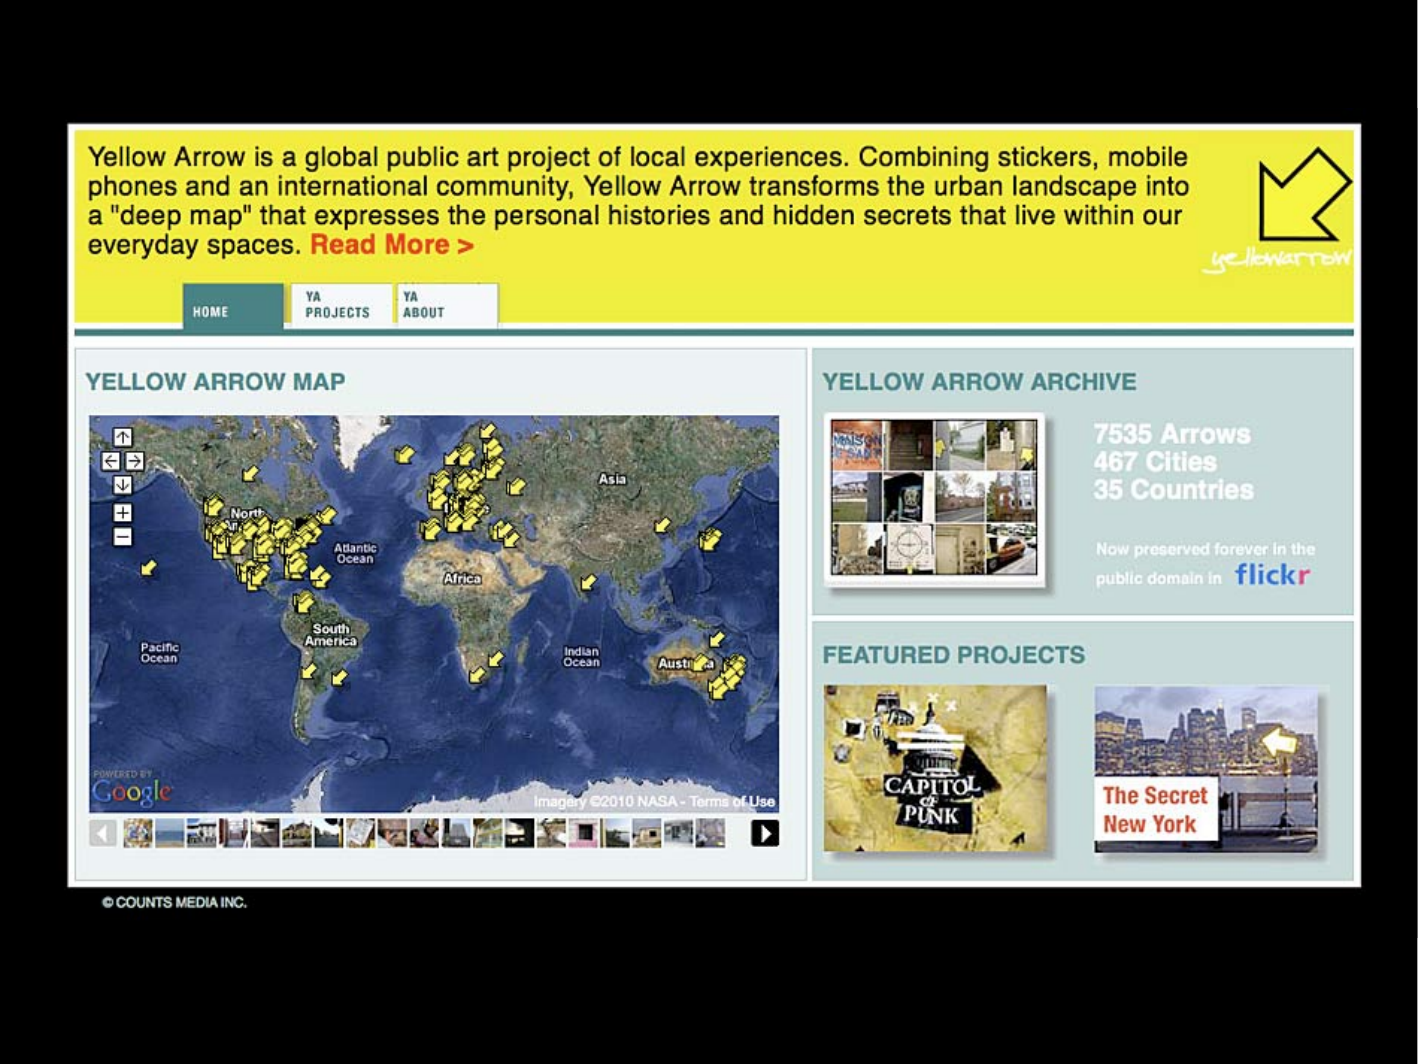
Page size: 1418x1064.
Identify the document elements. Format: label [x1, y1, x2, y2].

picture [0, 108, 1418, 938]
